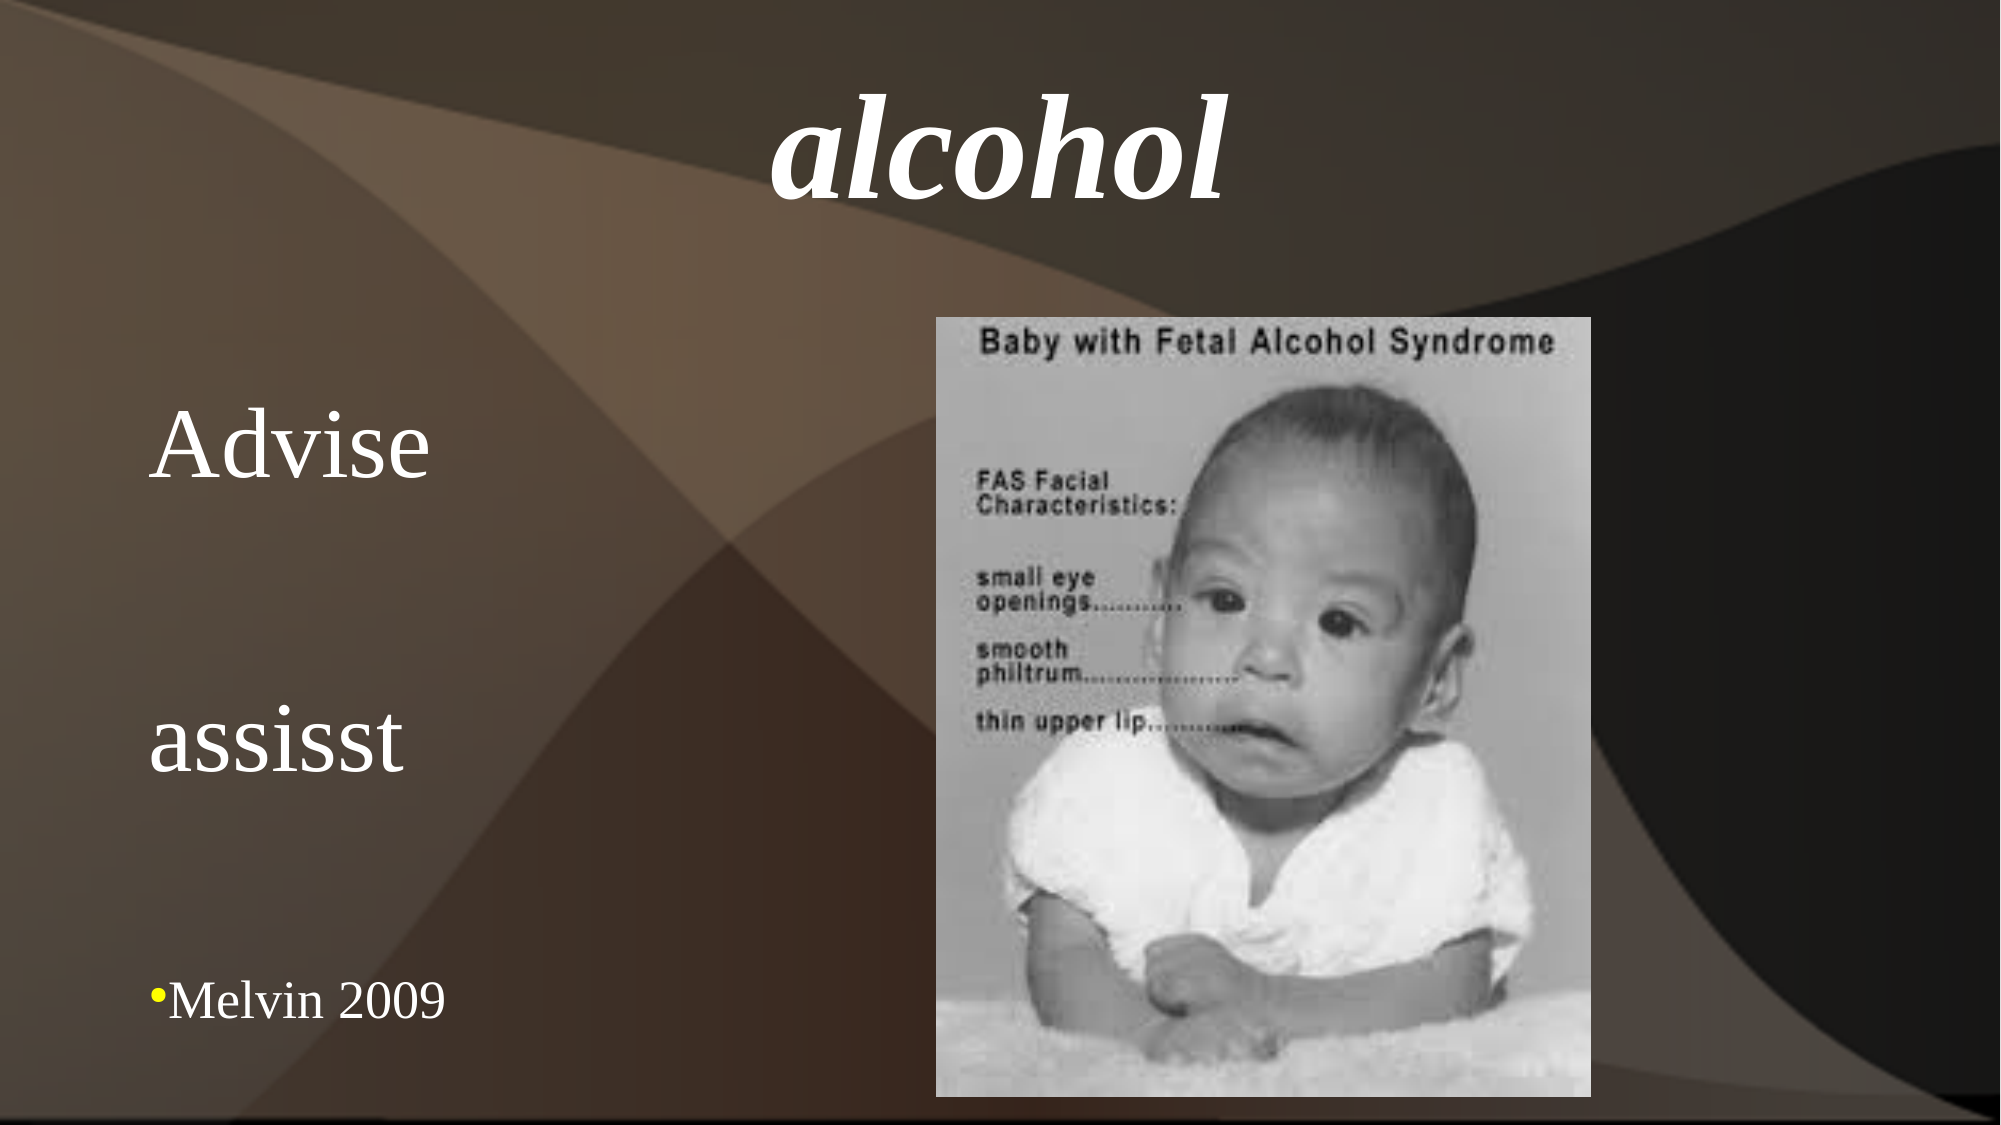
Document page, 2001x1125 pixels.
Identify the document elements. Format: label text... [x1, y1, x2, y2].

list Advise assisst Melvin 2009 [148, 377, 1949, 1121]
title alcohol [99, 44, 1900, 233]
picture [936, 317, 1591, 1097]
